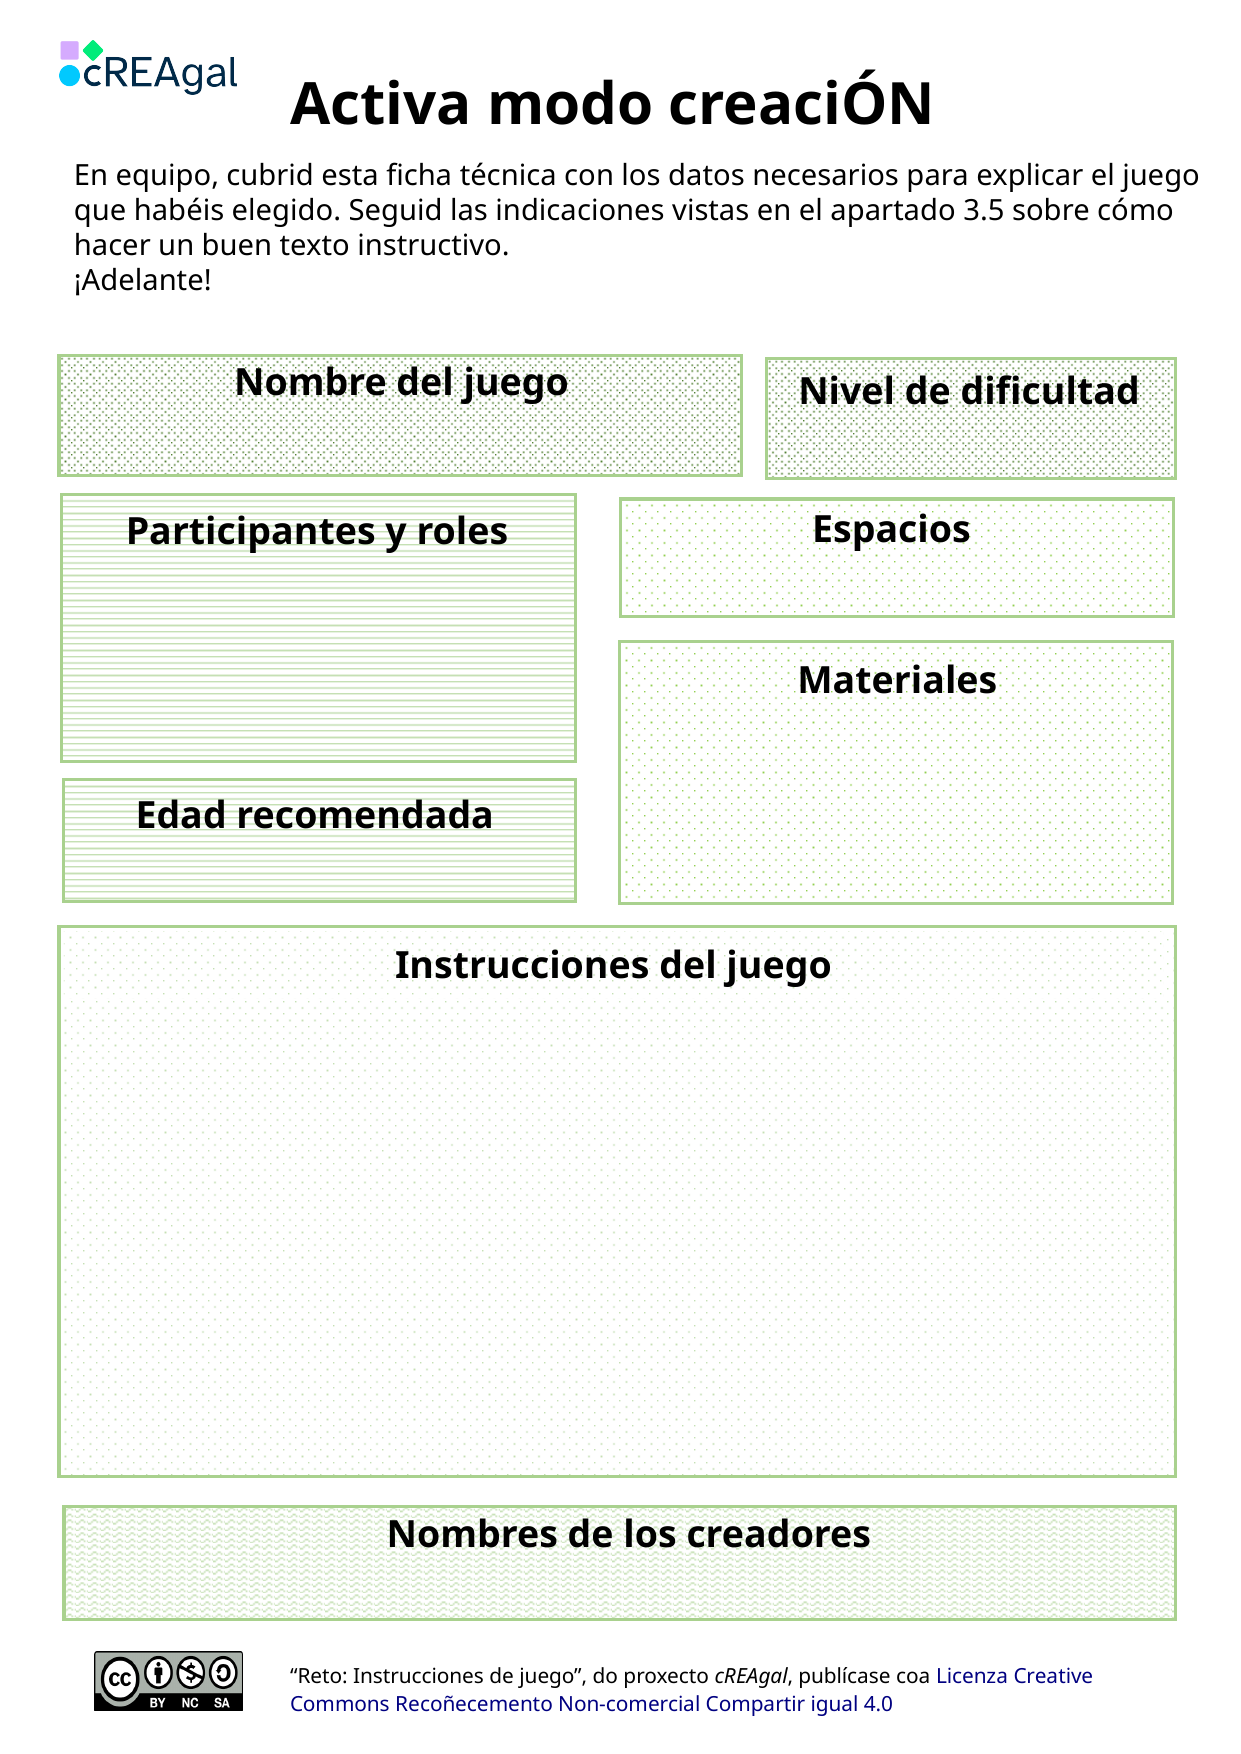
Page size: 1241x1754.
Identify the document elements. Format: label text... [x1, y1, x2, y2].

text_box [19, 1641, 1218, 1731]
text_box [620, 498, 1174, 617]
picture [94, 1651, 243, 1711]
text_box [59, 355, 742, 475]
text_box Participantes y roles [59, 497, 576, 565]
text_box [64, 1506, 1176, 1620]
text_box [58, 926, 1176, 1477]
text_box Espacios [619, 497, 1164, 558]
text_box En equipo, cubrid esta ficha técnica con los datos necesarios para explicar el juego que habéis elegido. Seguid las indicaciones vistas en el apartado 3.5 sobre cómo hacer un buen texto instructivo. ¡Adelante! [59, 148, 1218, 306]
text_box [619, 714, 1173, 904]
text_box Activa modo creaciÓN [275, 58, 1164, 145]
text_box Instrucciones del juego [63, 931, 1164, 999]
text_box [63, 779, 576, 902]
text_box Nombres de los creadores [85, 1502, 1173, 1564]
text_box [766, 358, 1176, 478]
text_box Edad recomendada [59, 781, 571, 849]
text_box [619, 641, 1173, 646]
text_box [19, 30, 1218, 327]
text_box Materiales [619, 646, 1176, 714]
picture [59, 40, 237, 95]
text_box “Reto: Instrucciones de juego”, do proxecto cREAgal, publícase coa Licenza Creative Commons Recoñecemento Non-comercial Compartir igual 4.0 [275, 1653, 1164, 1719]
text_box [61, 565, 576, 762]
text_box Nivel de dificultad [766, 359, 1173, 421]
text_box Nombre del juego [61, 350, 742, 411]
